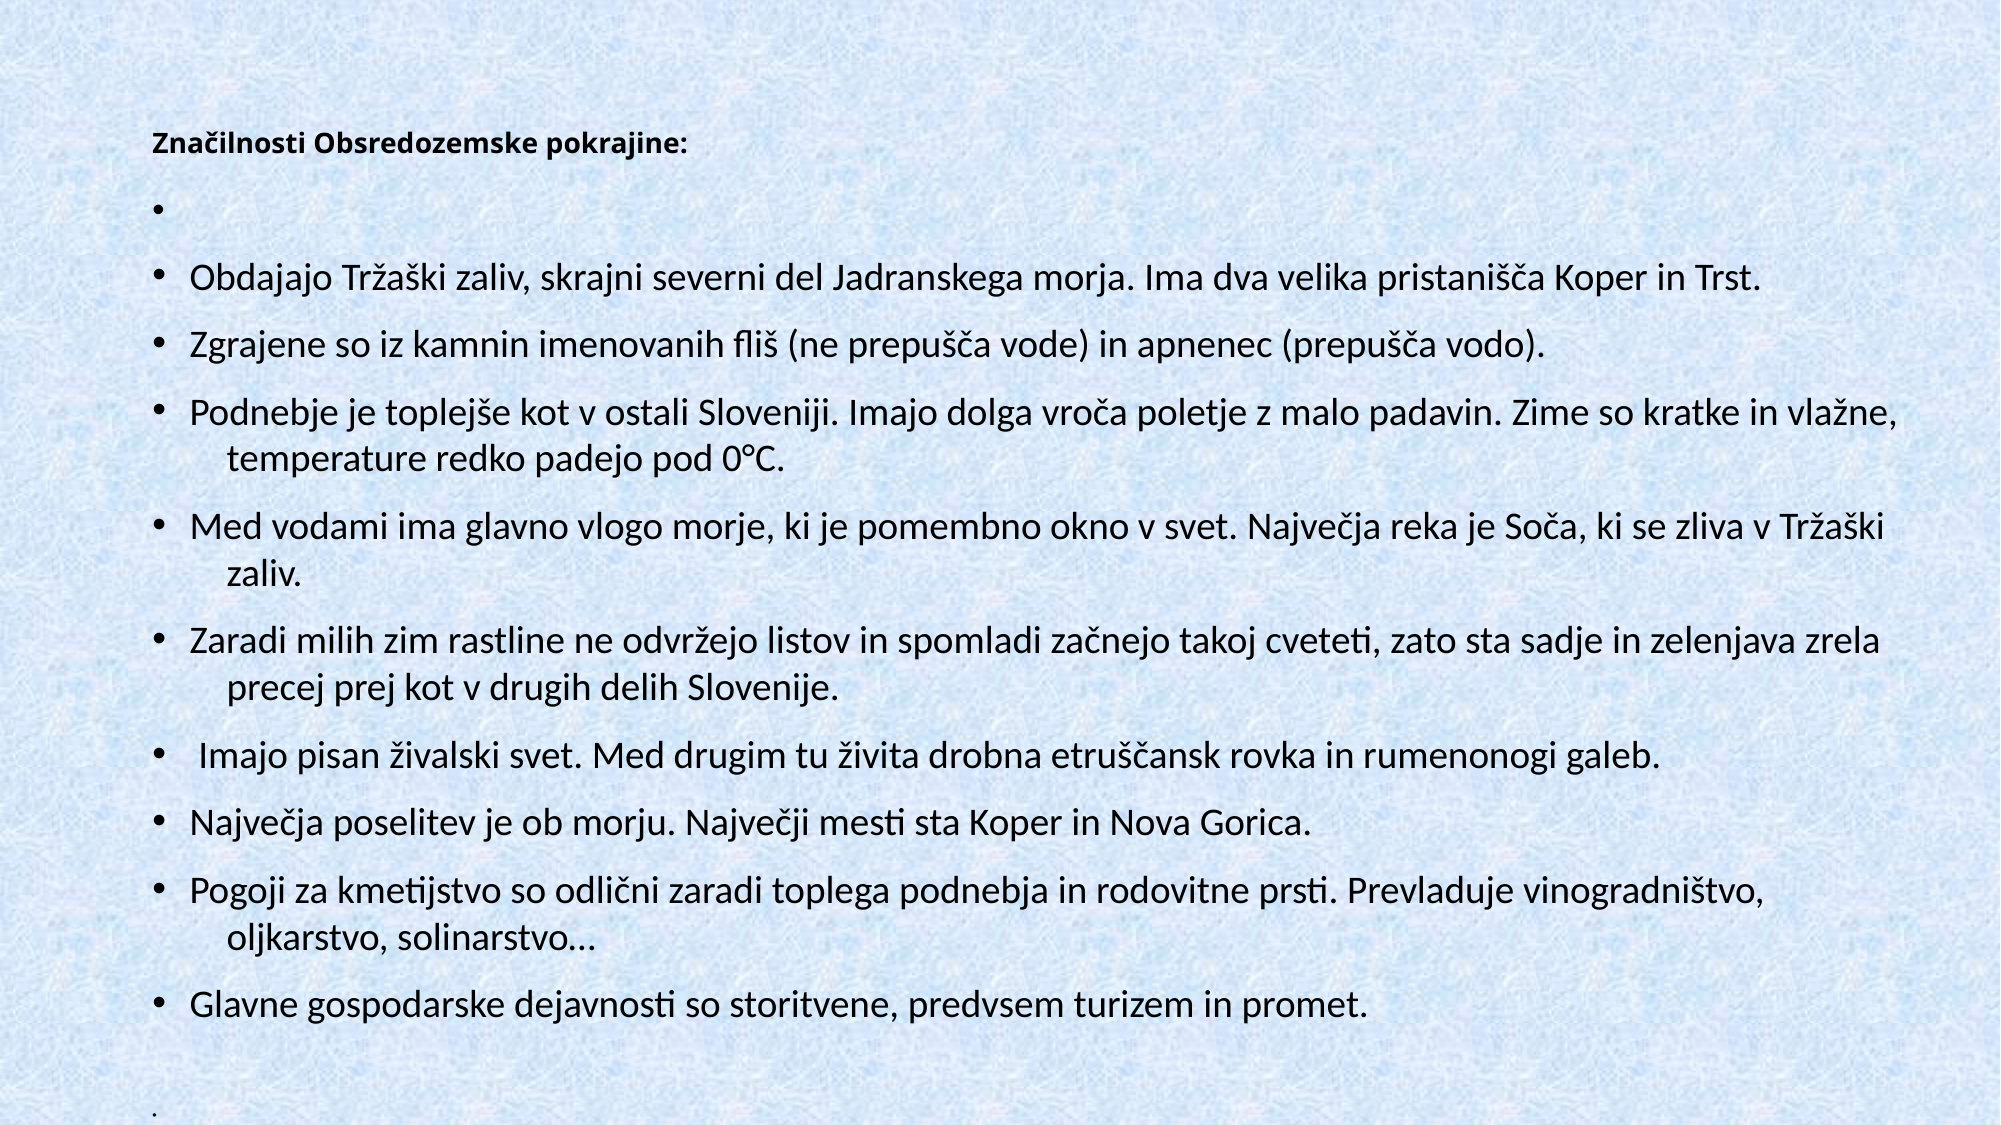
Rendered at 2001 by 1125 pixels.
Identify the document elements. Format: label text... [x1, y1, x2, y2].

title Značilnosti Obsredozemske pokrajine: [137, 59, 1863, 180]
list Obdajajo Tržaški zaliv, skrajni severni del Jadranskega morja. Ima dva velika pristanišča Koper in Trst. Zgrajene so iz kamnin imenovanih fliš (ne prepušča vode) in apnenec (prepušča vodo). Podnebje je toplejše kot v ostali Sloveniji. Imajo dolga vroča poletje z malo padavin. Zime so kratke in vlažne, temperature redko padejo pod 0°C. Med vodami ima glavno vlogo morje, ki je pomembno okno v svet. Največja reka je Soča, ki se zliva v Tržaški zaliv. Zaradi milih zim rastline ne odvržejo listov in spomladi začnejo takoj cveteti, zato sta sadje in zelenjava zrela precej prej kot v drugih delih Slovenije. Imajo pisan živalski svet. Med drugim tu živita drobna etruščansk rovka in rumenonogi galeb. Največja poselitev je ob morju. Največji mesti sta Koper in Nova Gorica. Pogoji za kmetijstvo so odlični zaradi toplega podnebja in rodovitne prsti. Prevladuje vinogradništvo, oljkarstvo, solinarstvo… Glavne gospodarske dejavnosti so storitvene, predvsem turizem in promet. [137, 180, 1941, 1103]
